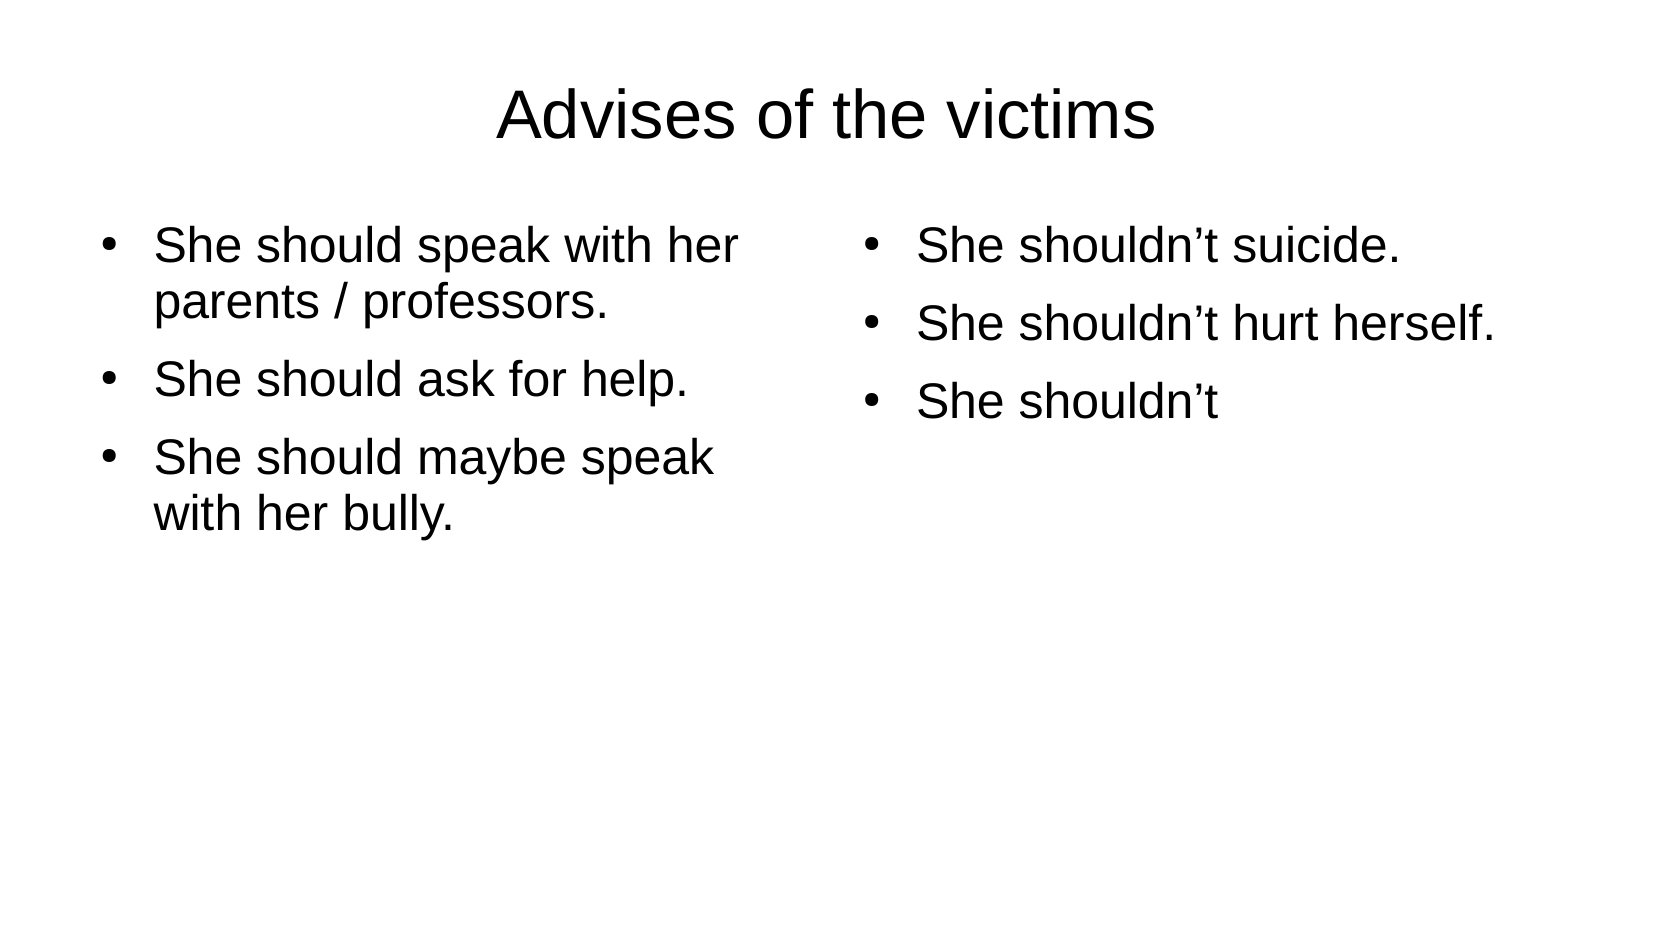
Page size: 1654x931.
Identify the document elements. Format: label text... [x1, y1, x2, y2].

list She should speak with her parents / professors. She should ask for help. She should maybe speak with her bully. [82, 217, 809, 758]
title Advises of the victims [82, 37, 1571, 193]
list She shouldn’t suicide. She shouldn’t hurt herself. She shouldn’t [845, 217, 1572, 758]
